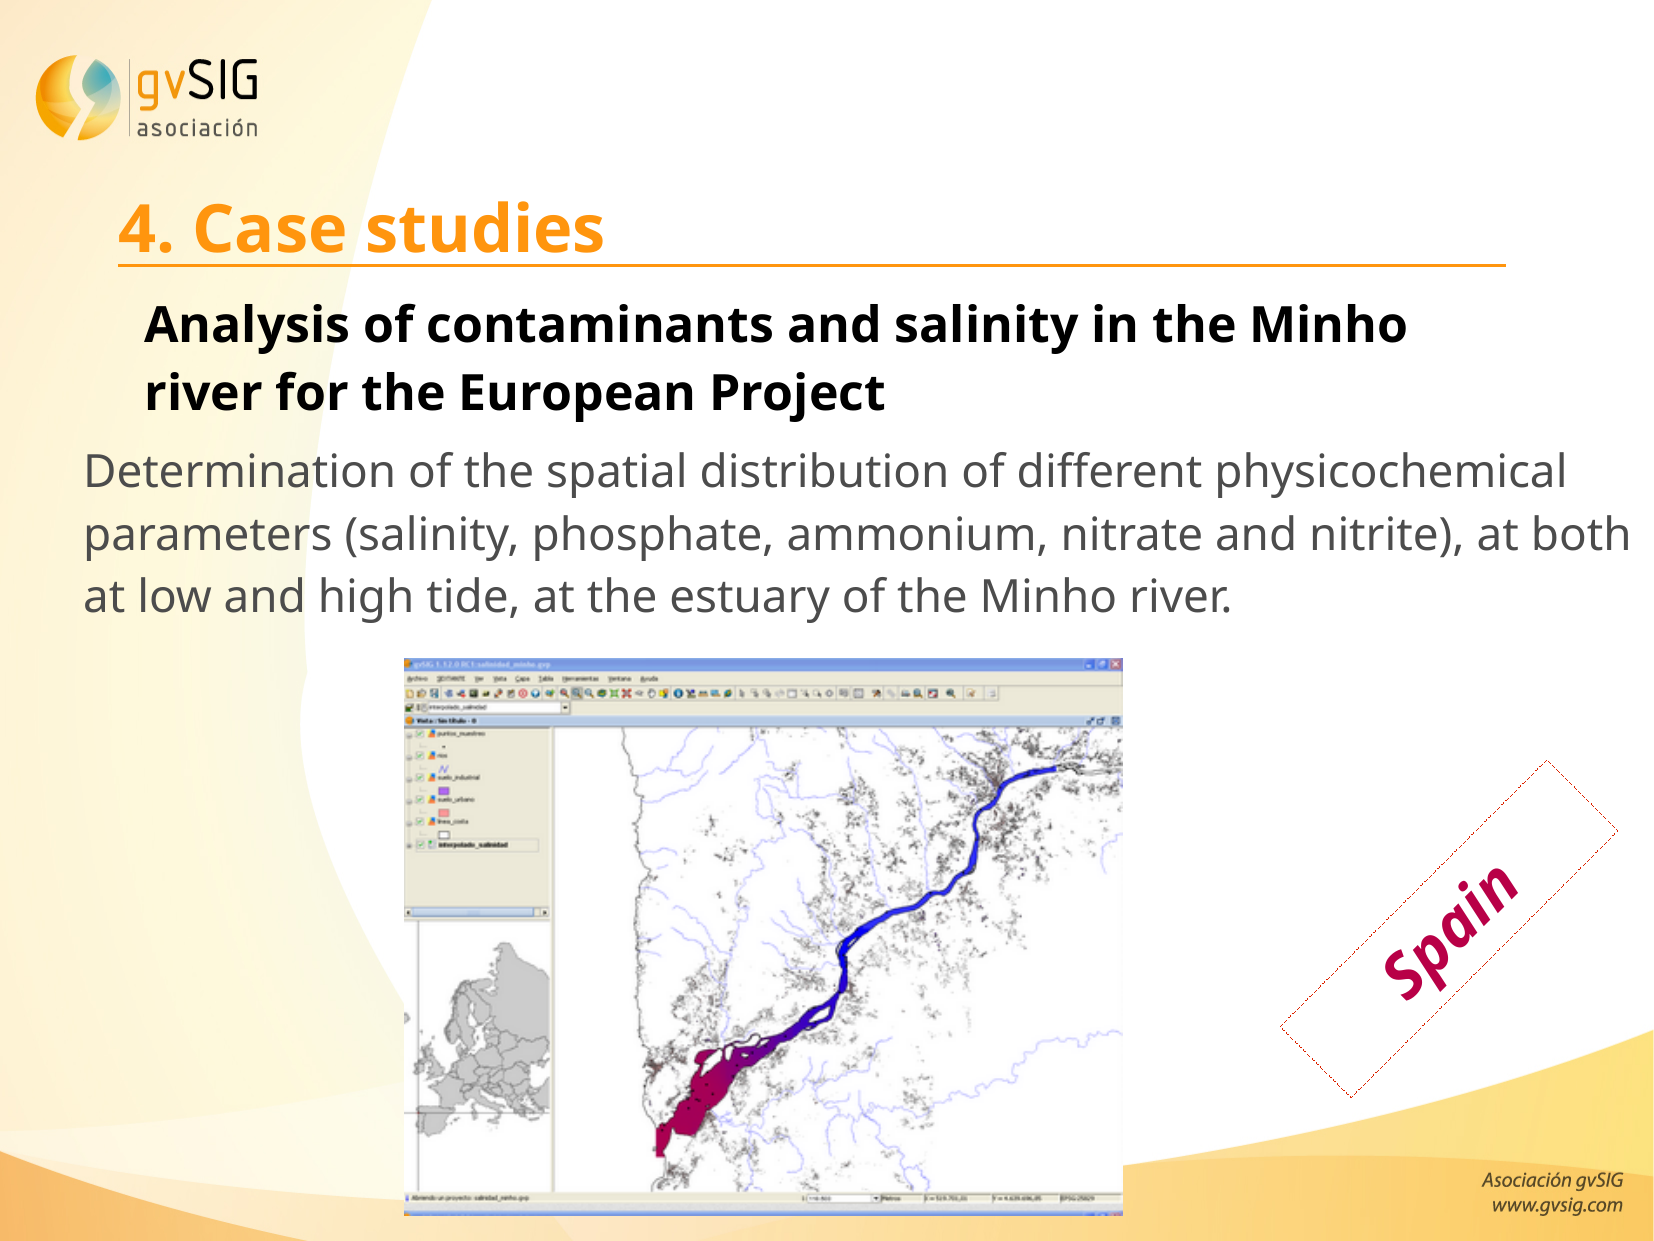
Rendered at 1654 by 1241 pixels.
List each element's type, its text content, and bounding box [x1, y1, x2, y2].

picture [0, 0, 1654, 1241]
title Determination of the spatial distribution of different physicochemical parameters (salinity, phosphate, ammonium, nitrate and nitrite), at both at low and high tide, at the estuary of the Minho river. [83, 425, 1654, 640]
title Analysis of contaminants and salinity in the Minho river for the European Project [144, 277, 1440, 425]
title 4. Case studies [118, 177, 1607, 276]
text_box Spain [1280, 759, 1618, 1098]
